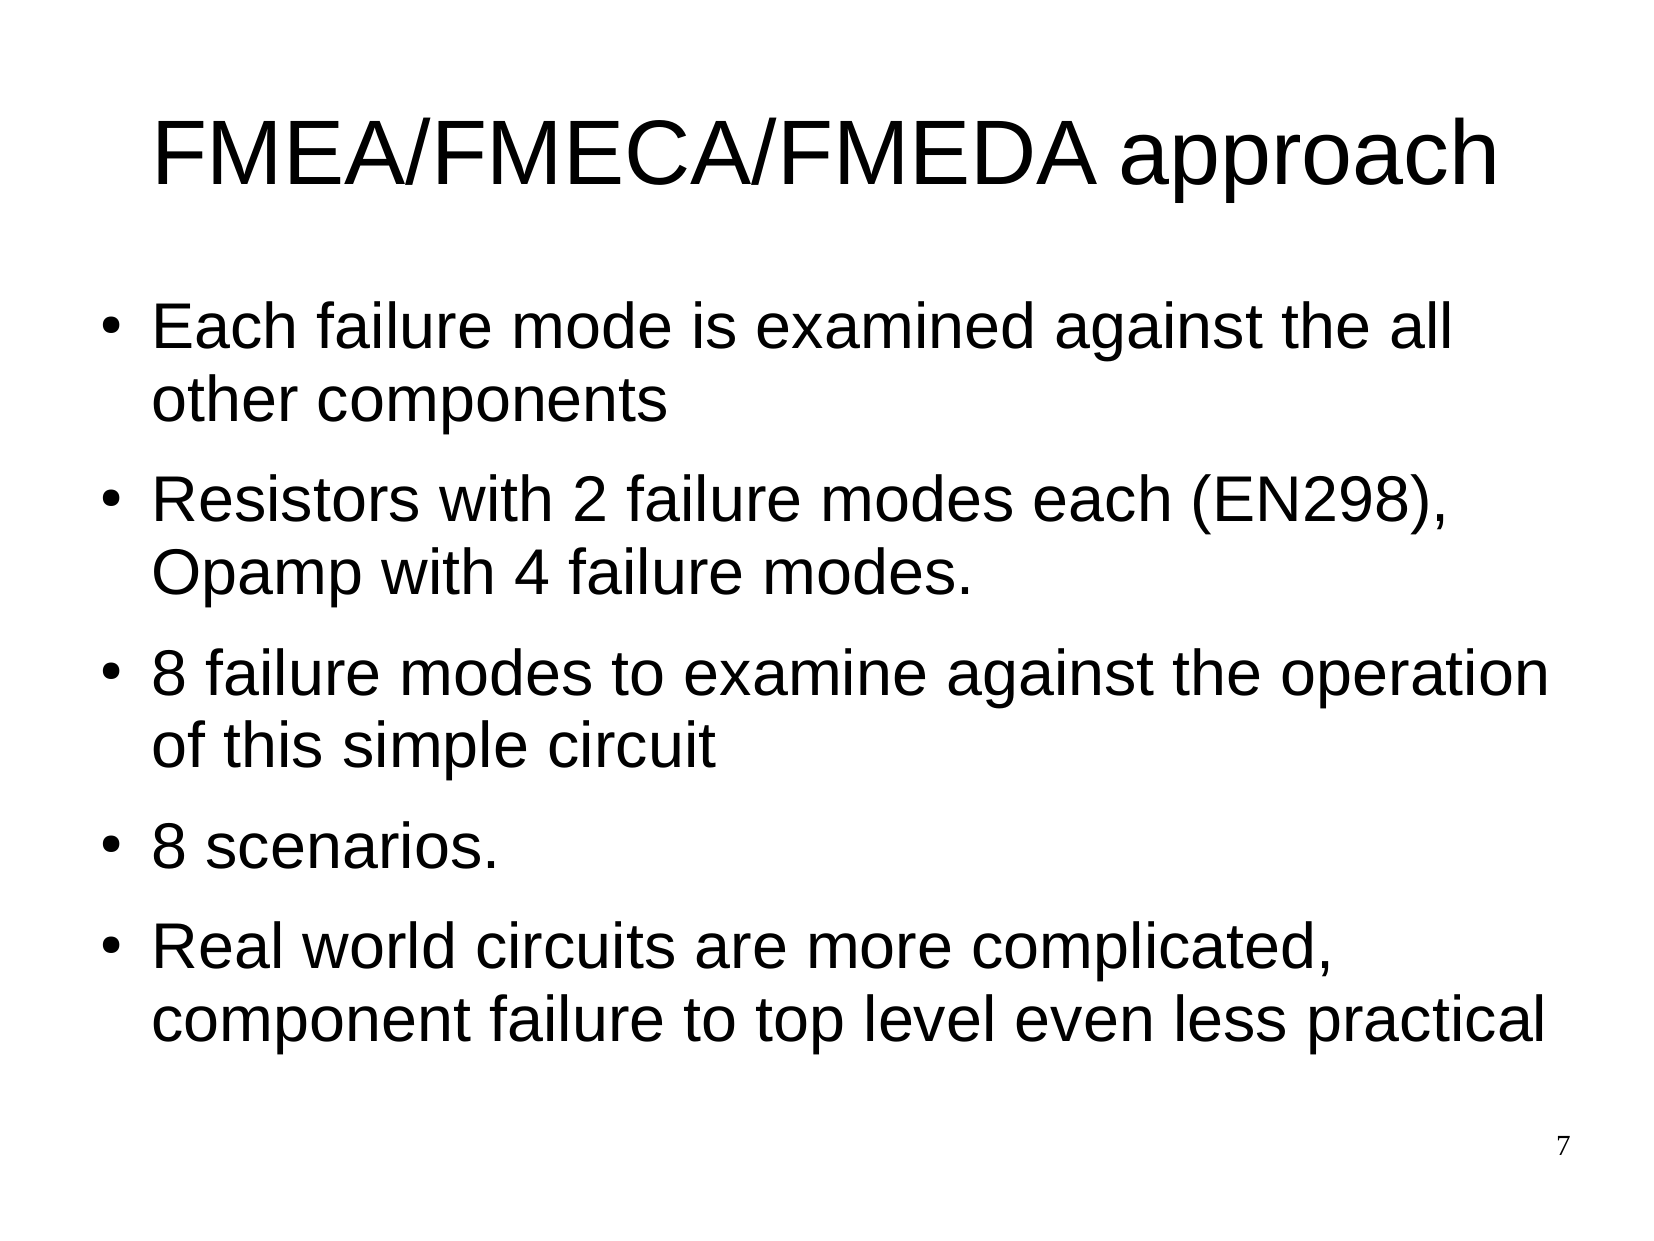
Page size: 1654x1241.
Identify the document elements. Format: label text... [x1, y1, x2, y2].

list Each failure mode is examined against the all other components Resistors with 2 failure modes each (EN298), Opamp with 4 failure modes. 8 failure modes to examine against the operation of this simple circuit 8 scenarios. Real world circuits are more complicated, component failure to top level even less practical [82, 290, 1571, 1109]
title FMEA/FMECA/FMEDA approach [82, 49, 1571, 257]
